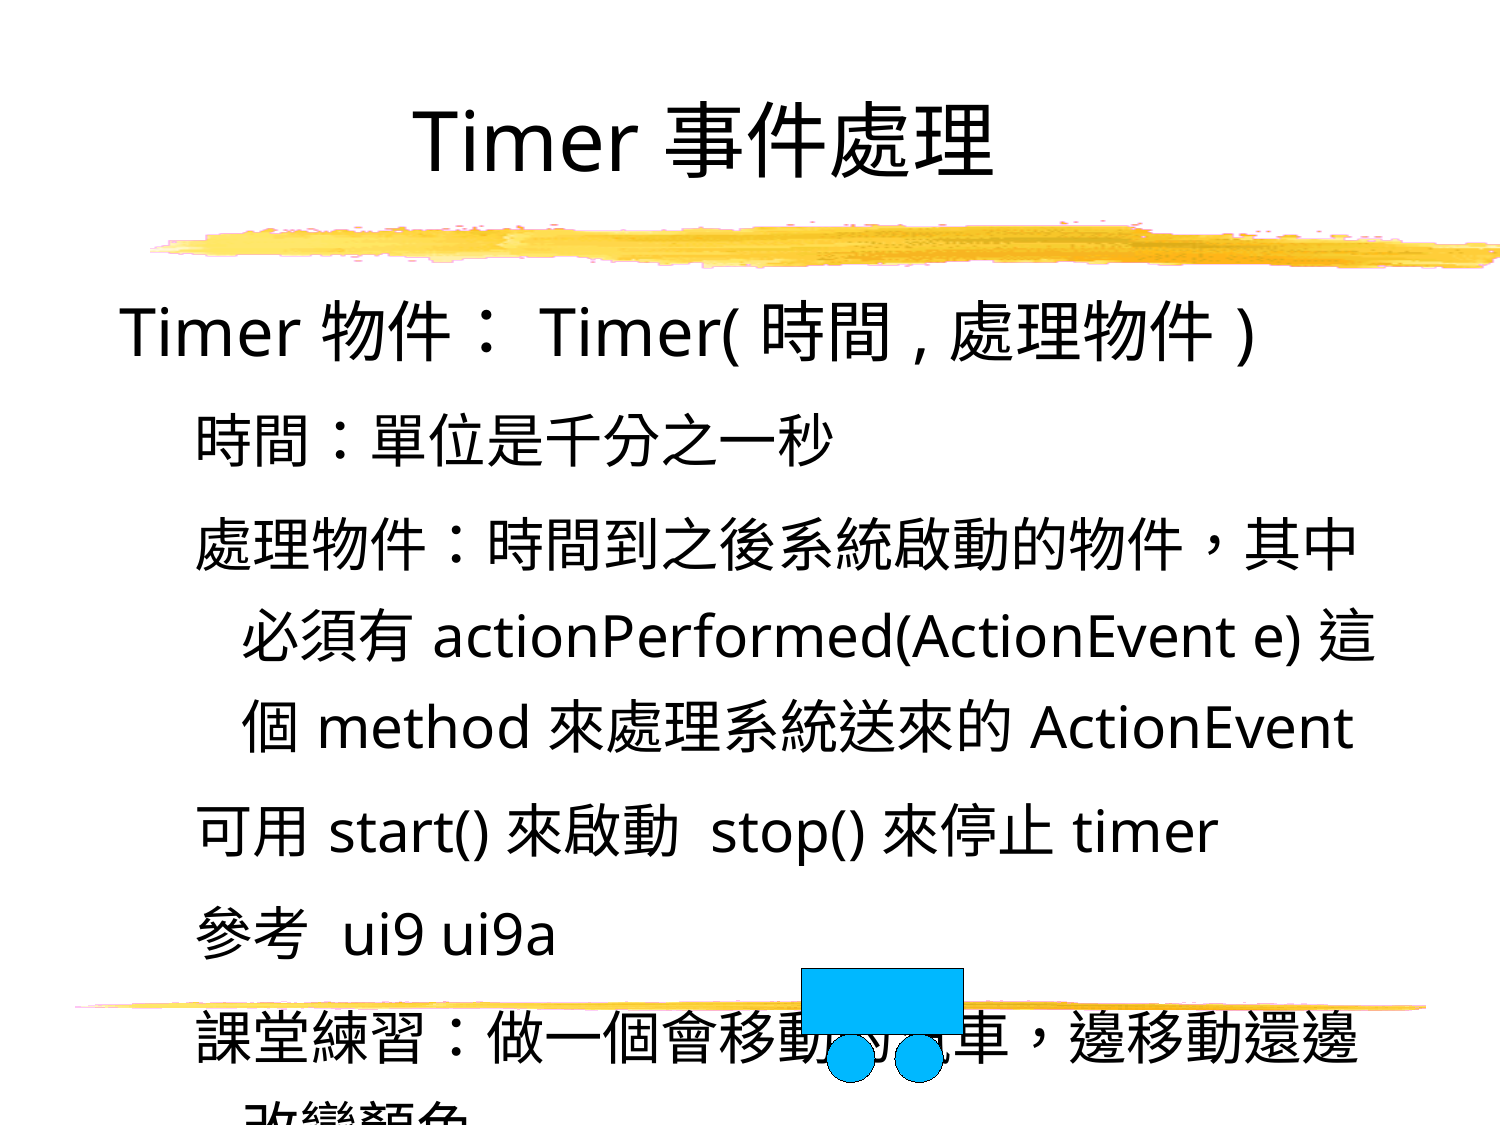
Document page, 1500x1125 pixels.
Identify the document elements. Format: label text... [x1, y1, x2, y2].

text_box [801, 968, 964, 1083]
picture [964, 999, 1426, 1013]
list Timer物件：Timer(時間,處理物件) 時間：單位是千分之一秒 處理物件：時間到之後系統啟動的物件，其中必須有actionPerformed(ActionEvent e)這個method來處理系統送來的ActionEvent 可用start()來啟動 stop()來停止timer 參考 ui9 ui9a 課堂練習：做一個會移動的汽車，邊移動還邊改變顏色 [119, 271, 1395, 947]
picture [75, 999, 801, 1013]
picture [150, 215, 1500, 279]
title Timer事件處理 [66, 35, 1342, 226]
